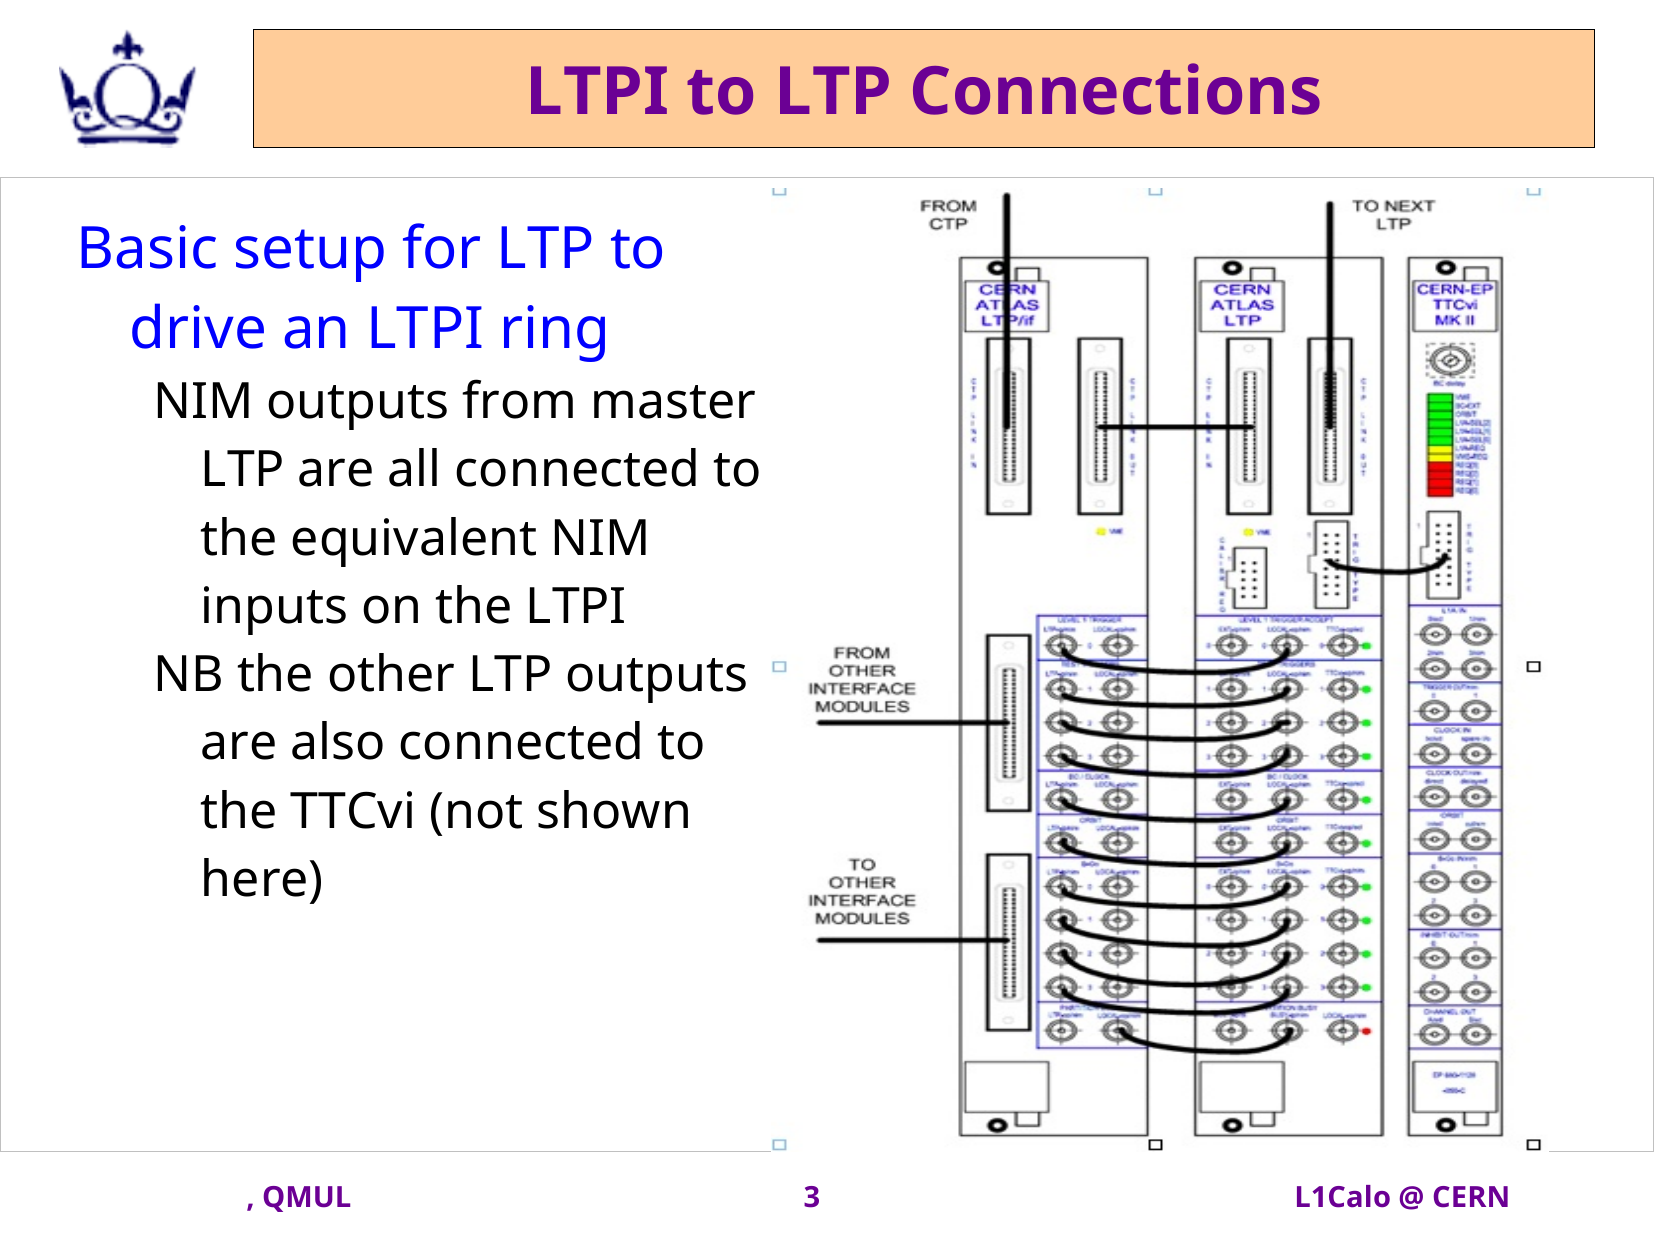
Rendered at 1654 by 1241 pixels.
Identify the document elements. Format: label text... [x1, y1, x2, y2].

list Basic setup for LTP to drive an LTPI ring NIM outputs from master LTP are all connected to the equivalent NIM inputs on the LTPI NB the other LTP outputs are also connected to the TTCvi (not shown here) [59, 206, 785, 1127]
title LTPI to LTP Connections [253, 29, 1595, 148]
picture [771, 188, 1549, 1152]
picture [59, 29, 200, 148]
